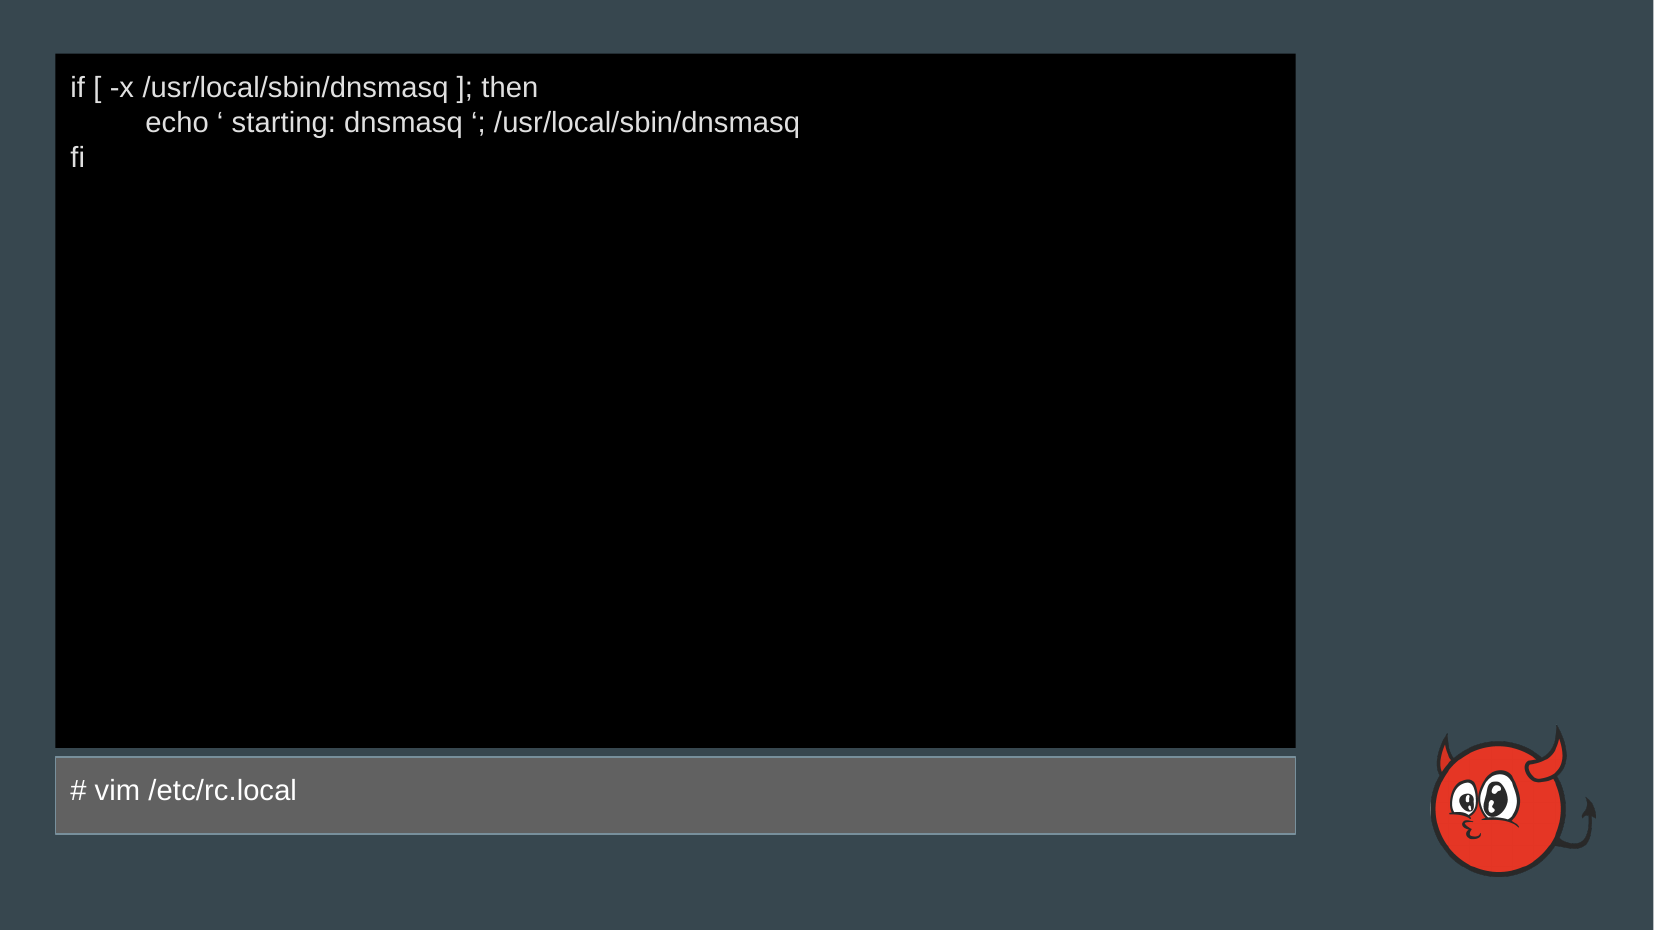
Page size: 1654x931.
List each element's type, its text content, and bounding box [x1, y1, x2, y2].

text_box # vim /etc/rc.local [55, 756, 1296, 834]
text_box if [ -x /usr/local/sbin/dnsmasq ]; then echo ‘ starting: dnsmasq ‘; /usr/local/sbin/dnsmasq fi [55, 53, 1296, 748]
picture [1427, 717, 1598, 888]
